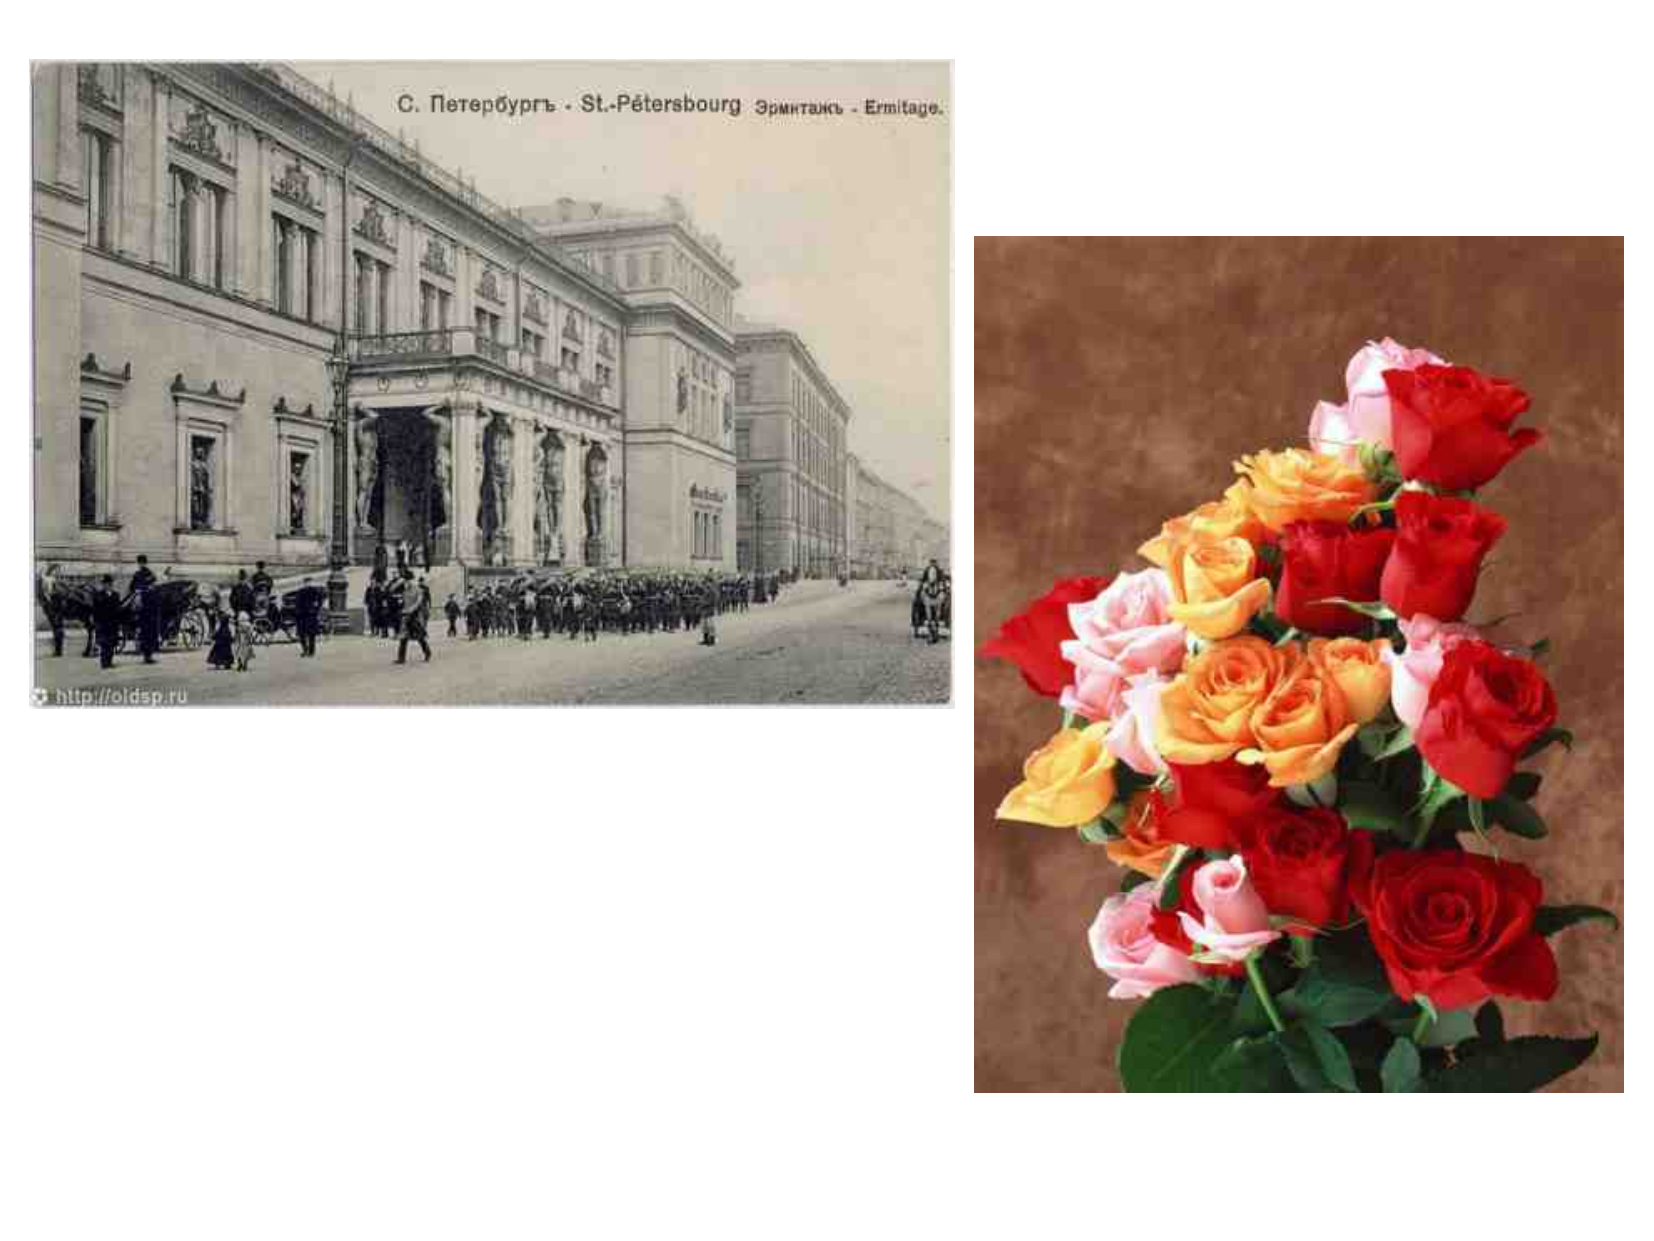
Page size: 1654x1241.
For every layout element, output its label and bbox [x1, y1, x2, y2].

picture [974, 236, 1624, 1093]
picture [29, 59, 955, 709]
